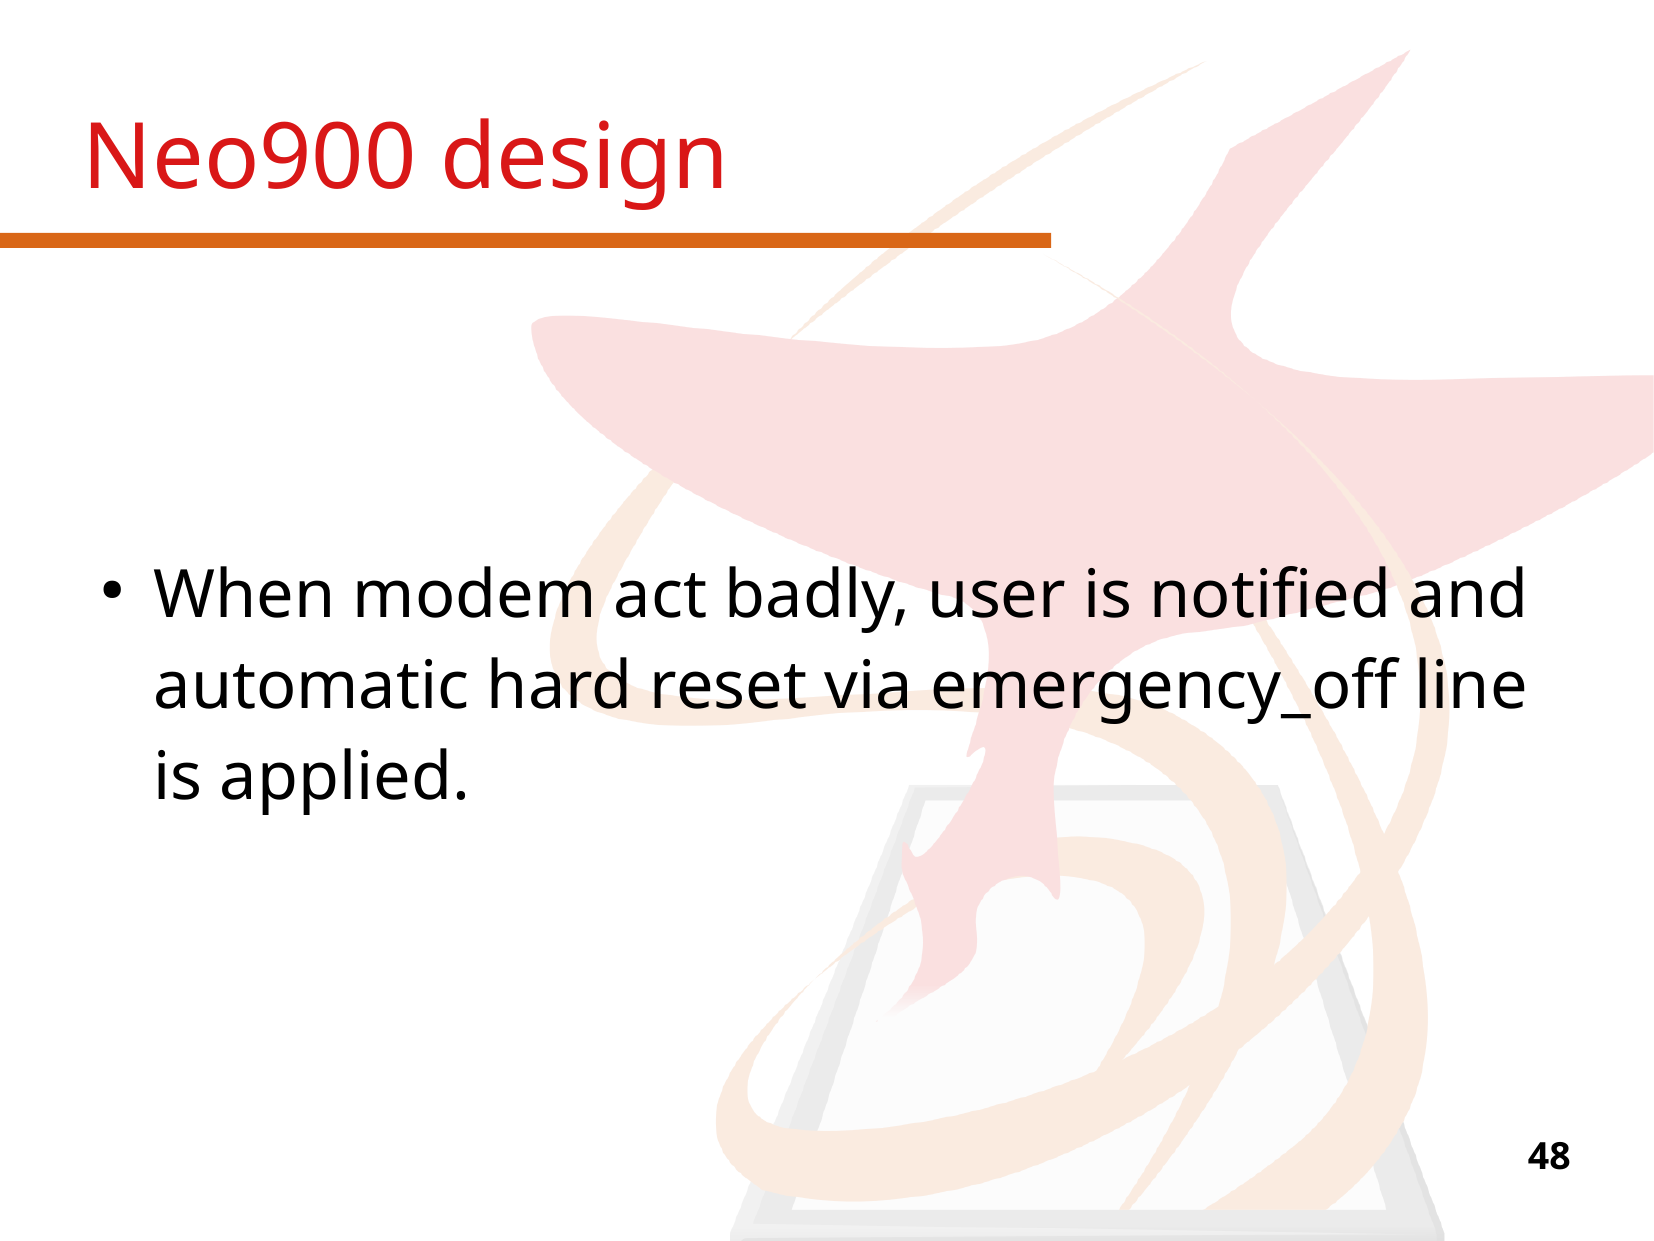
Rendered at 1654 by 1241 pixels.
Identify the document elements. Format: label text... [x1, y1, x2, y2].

picture [531, 49, 1654, 1241]
title Neo900 design [82, 49, 1571, 257]
list When modem act badly, user is notified and automatic hard reset via emergency_off line is applied. [82, 290, 1571, 1075]
